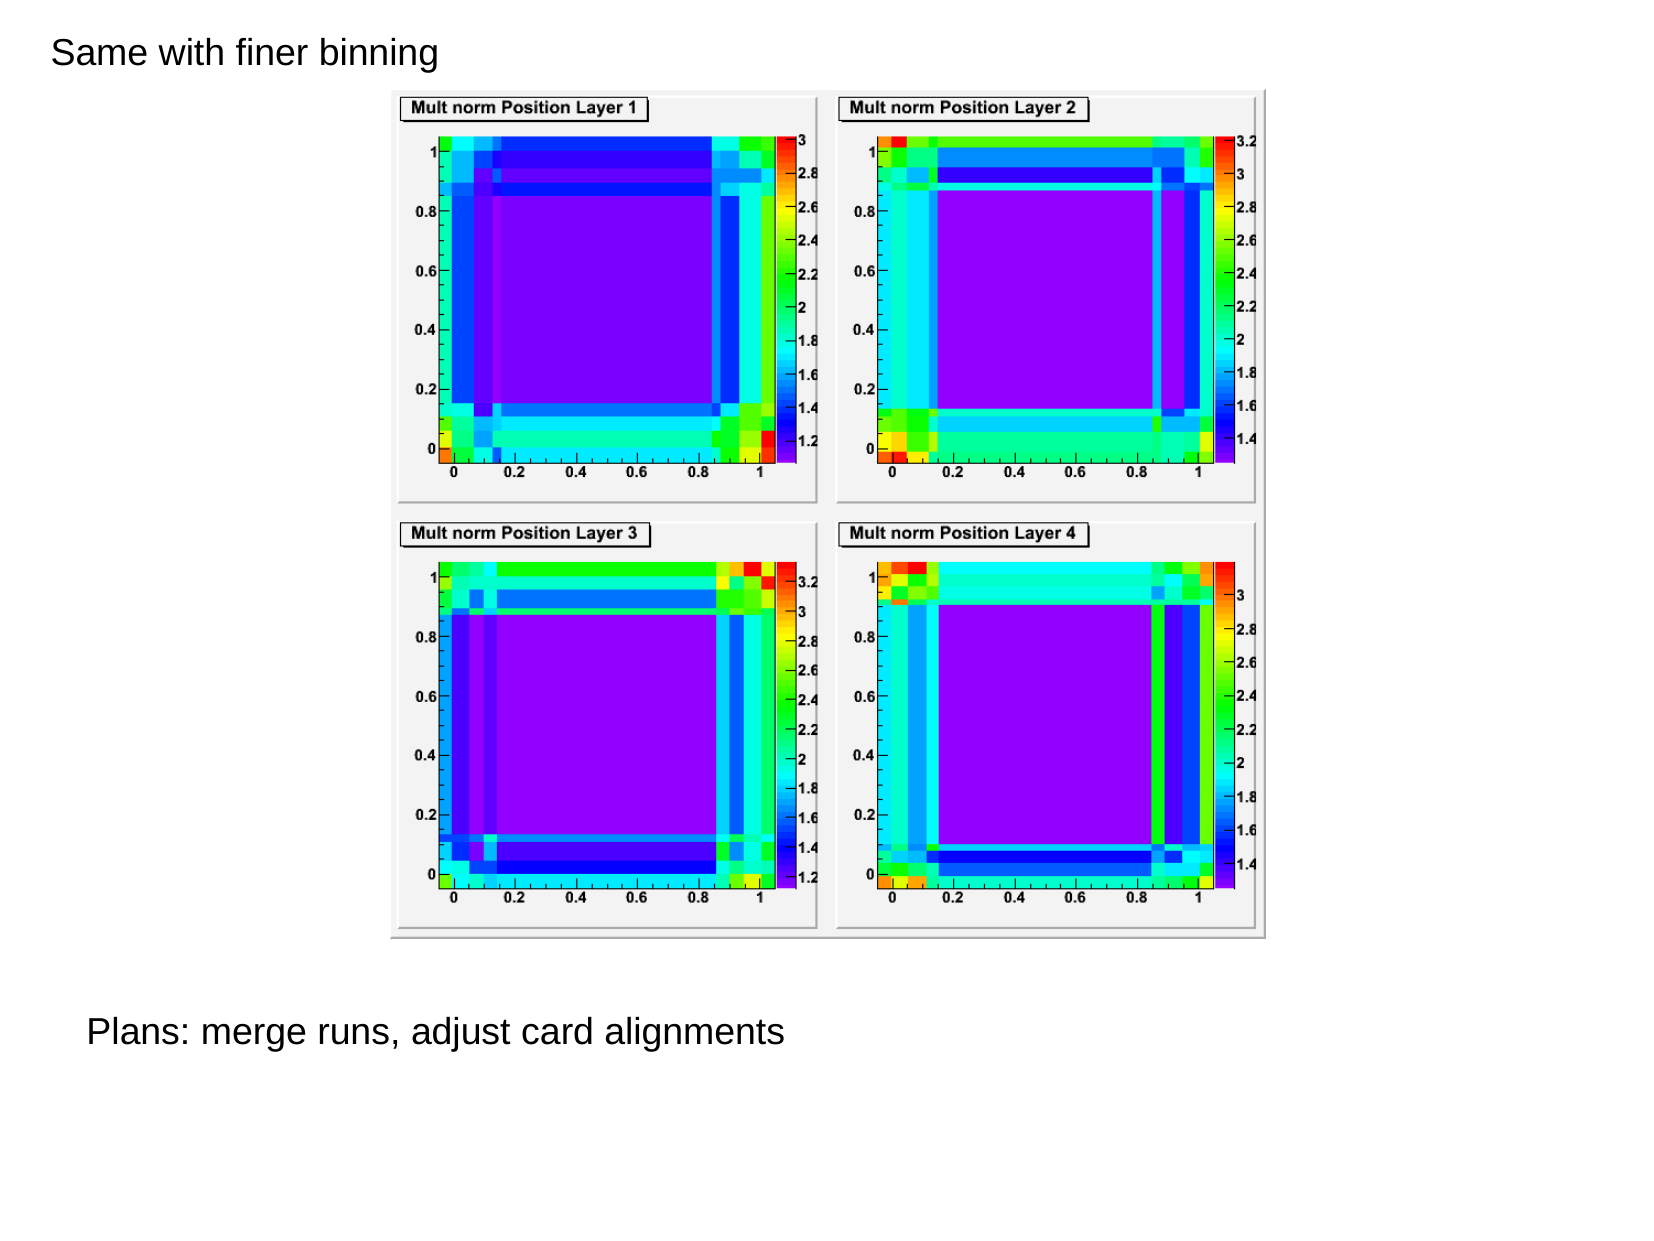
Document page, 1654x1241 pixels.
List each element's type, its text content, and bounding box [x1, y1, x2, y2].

text_box Plans: merge runs, adjust card alignments [71, 1002, 801, 1060]
picture [389, 88, 1266, 939]
text_box Same with finer binning [35, 24, 455, 82]
